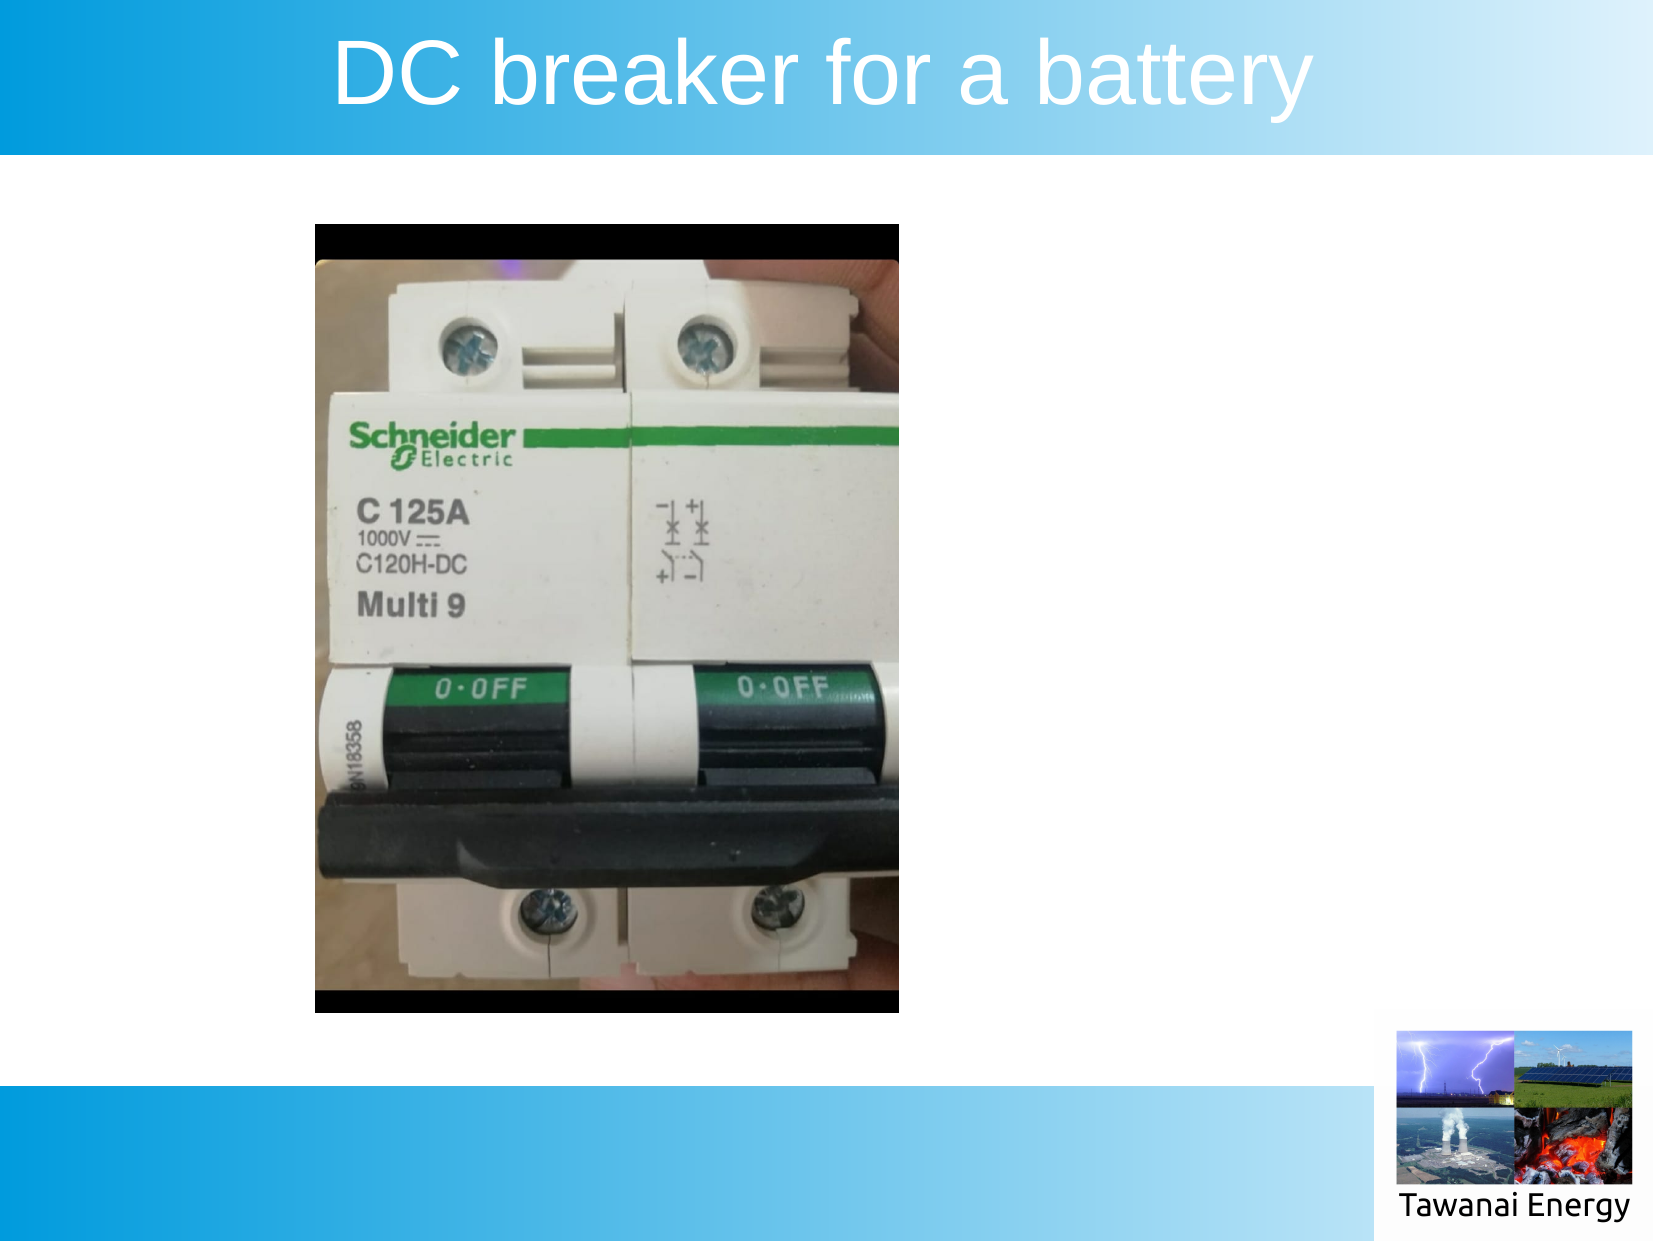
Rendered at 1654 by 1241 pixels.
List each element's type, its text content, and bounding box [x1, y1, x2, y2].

title DC breaker for a battery [79, 20, 1568, 126]
picture [315, 224, 899, 1013]
picture [1374, 1009, 1654, 1241]
